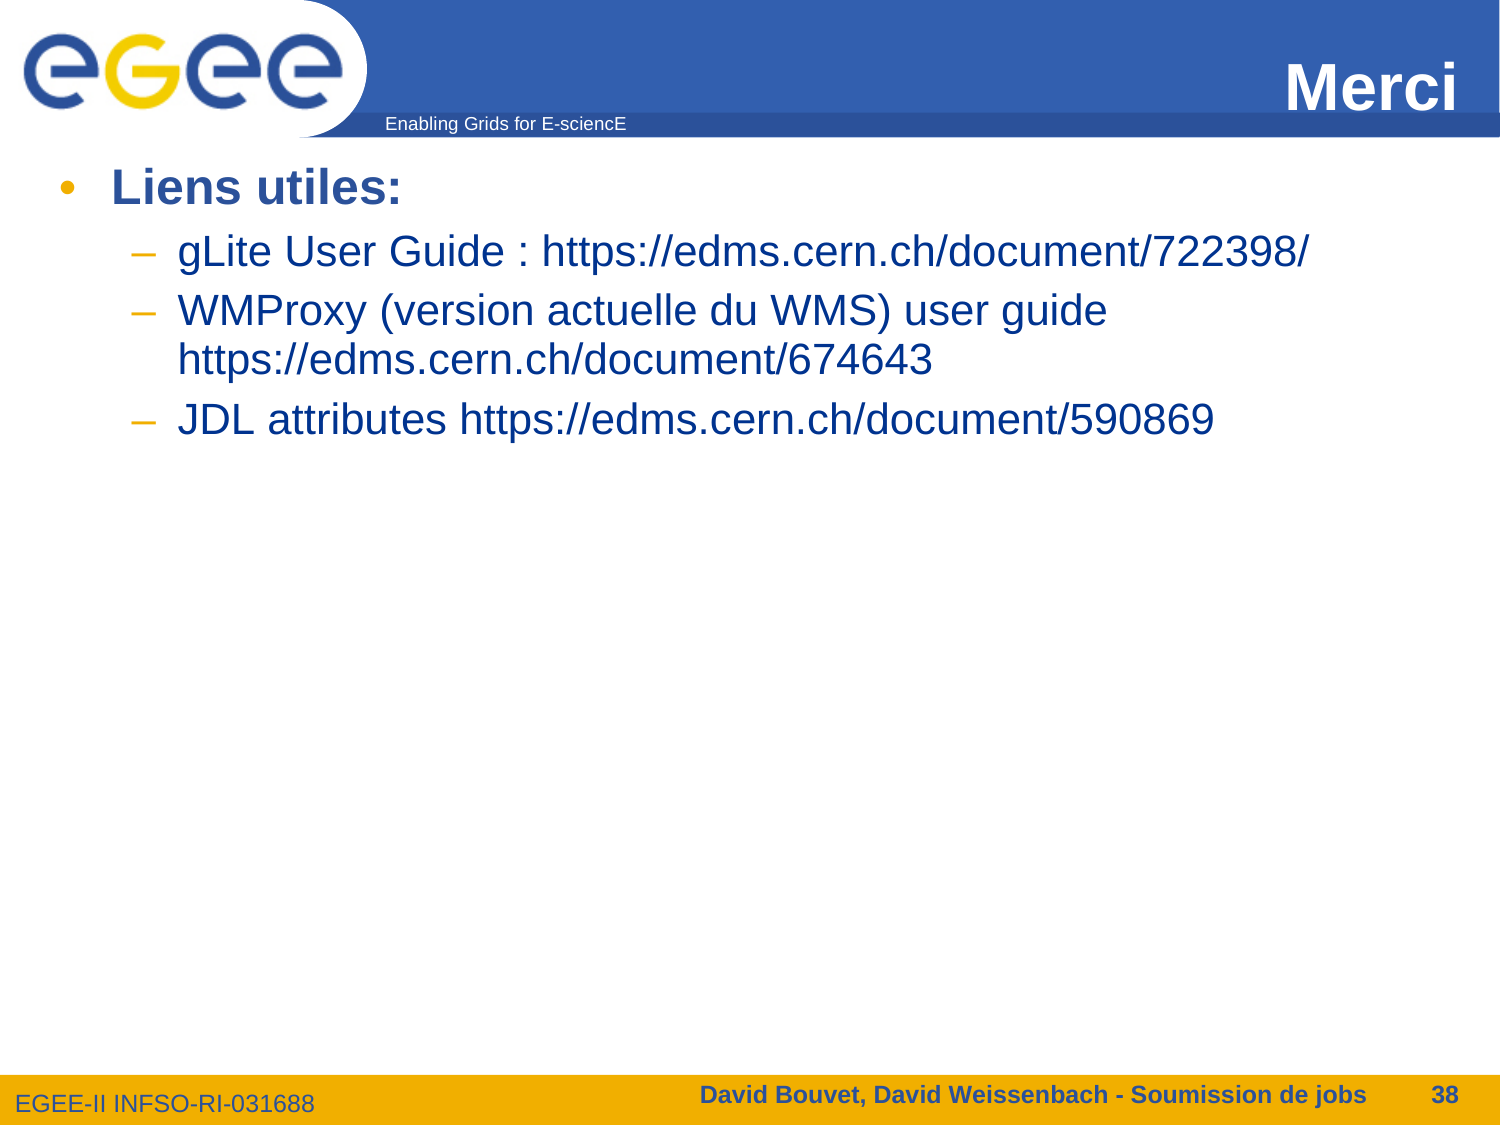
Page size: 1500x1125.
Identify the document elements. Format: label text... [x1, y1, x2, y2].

picture [18, 30, 349, 112]
list Liens utiles: gLite User Guide : https://edms.cern.ch/document/722398/ WMProxy (version actuelle du WMS) user guide https://edms.cern.ch/document/674643 JDL attributes https://edms.cern.ch/document/590869 [56, 159, 1465, 1050]
title Merci [369, 0, 1474, 183]
